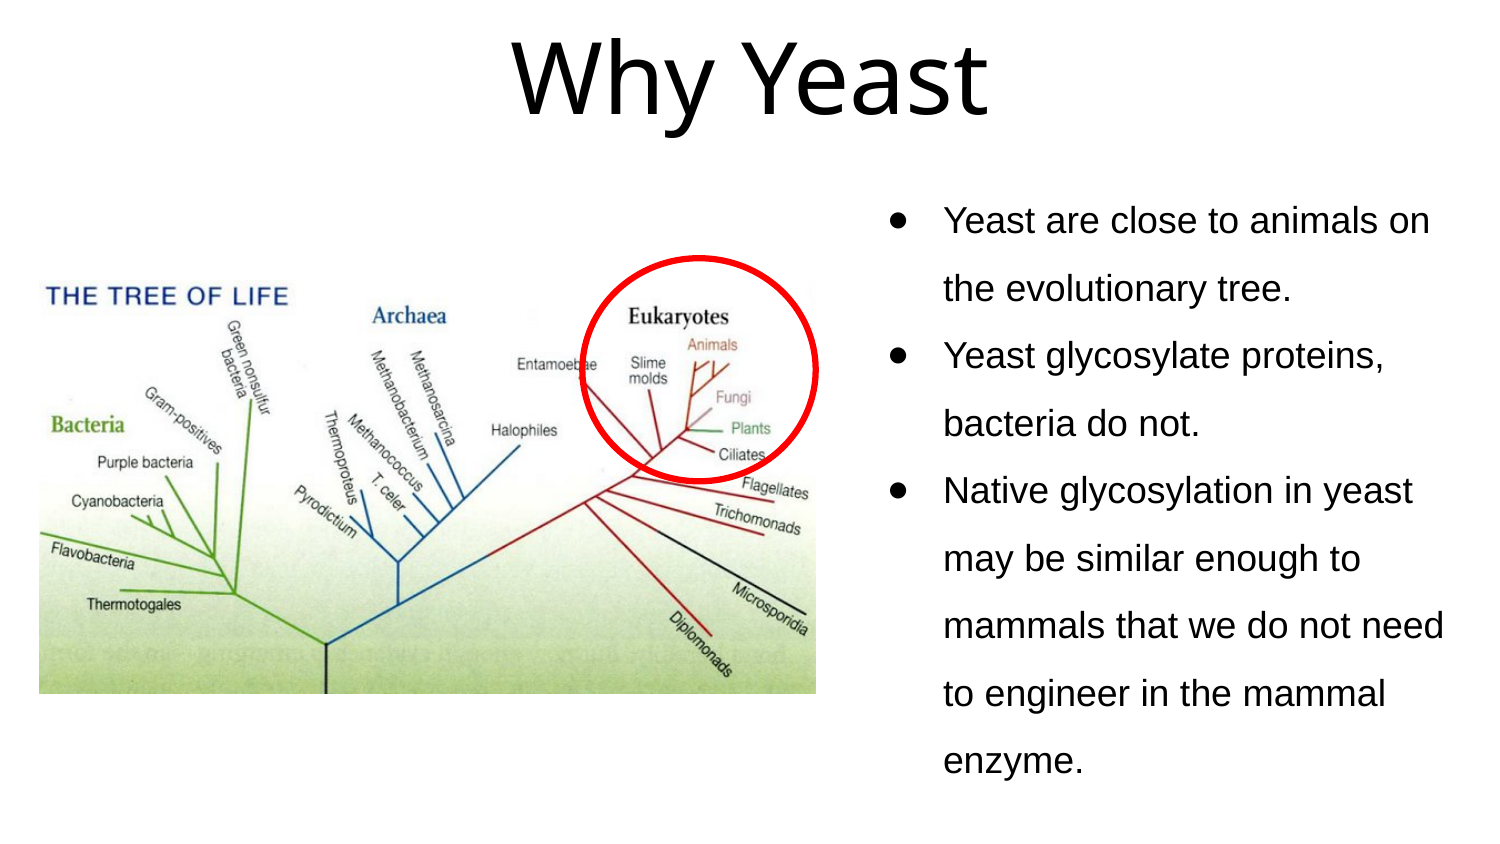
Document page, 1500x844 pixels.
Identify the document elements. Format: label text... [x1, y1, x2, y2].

text_box Why Yeast [0, 0, 1500, 136]
text_box Yeast are close to animals on the evolutionary tree. Yeast glycosylate proteins, bacteria do not. Native glycosylation in yeast may be similar enough to mammals that we do not need to engineer in the mammal enzyme. [853, 158, 1471, 243]
picture [586, 280, 812, 478]
picture [39, 280, 816, 694]
picture [775, 280, 816, 341]
